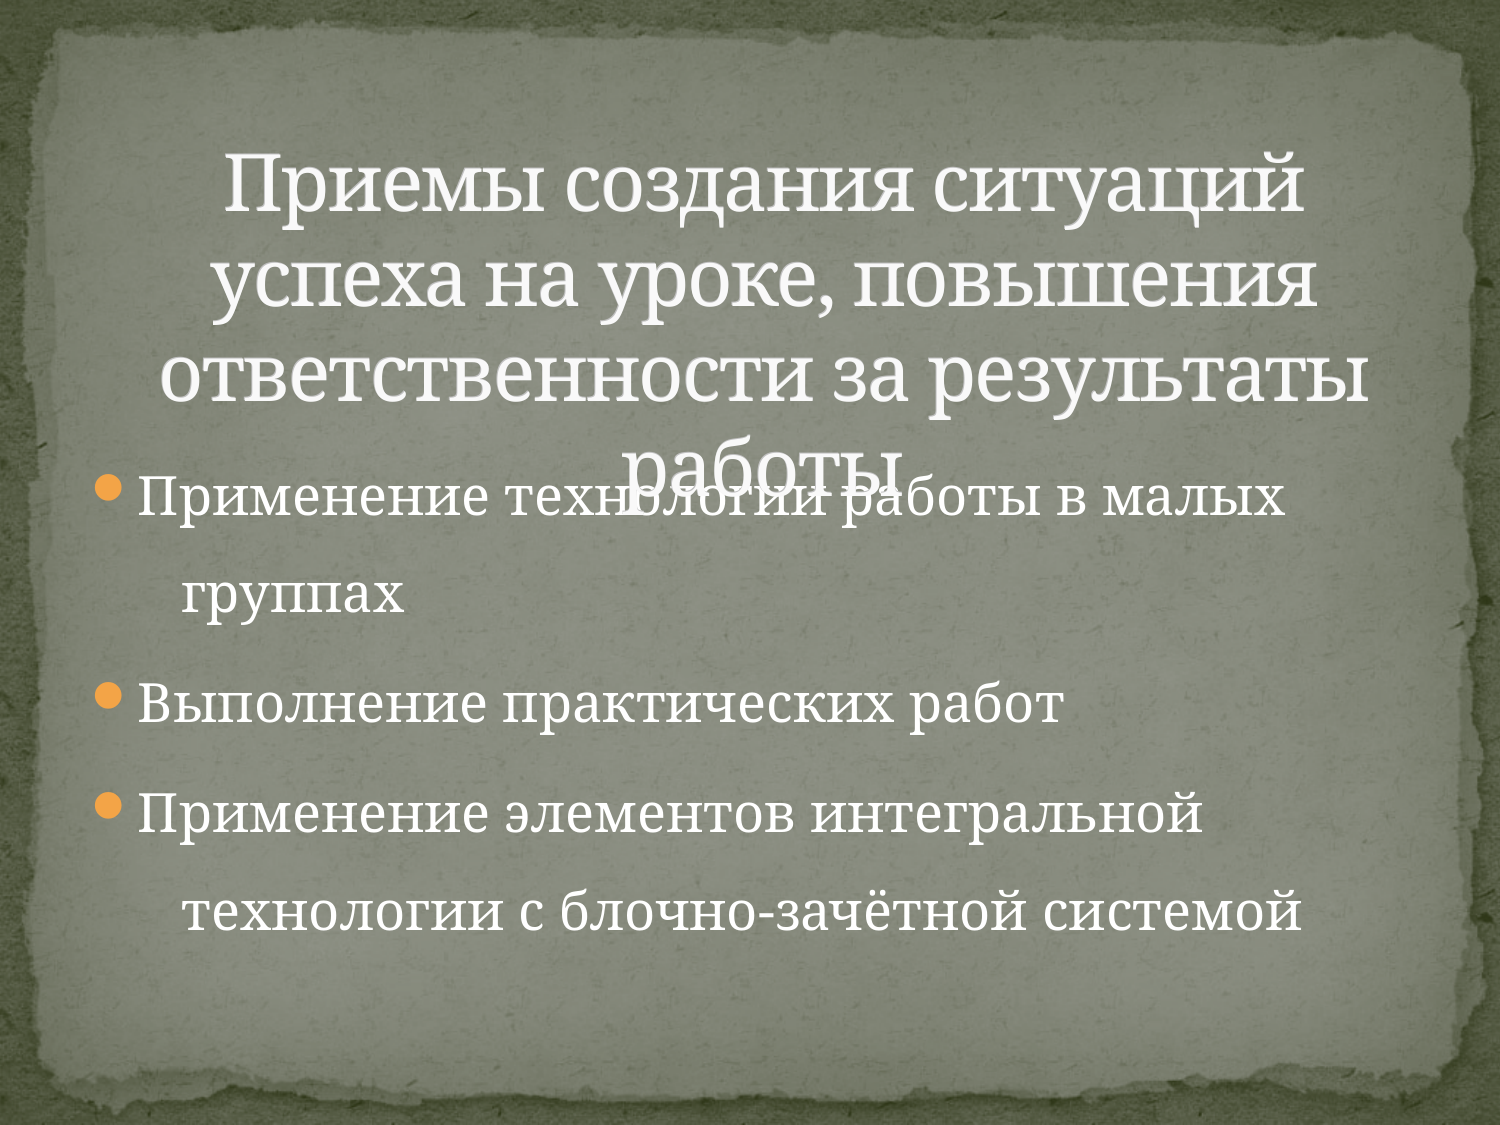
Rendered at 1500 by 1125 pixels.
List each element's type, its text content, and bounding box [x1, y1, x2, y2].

picture [0, 0, 1500, 1125]
title Приемы создания ситуаций успеха на уроке, повышения ответственности за результаты работы [88, 124, 1439, 325]
list Применение технологии работы в малых группах Выполнение практических работ Применение элементов интегральной технологии с блочно-зачётной системой [76, 421, 1427, 1125]
